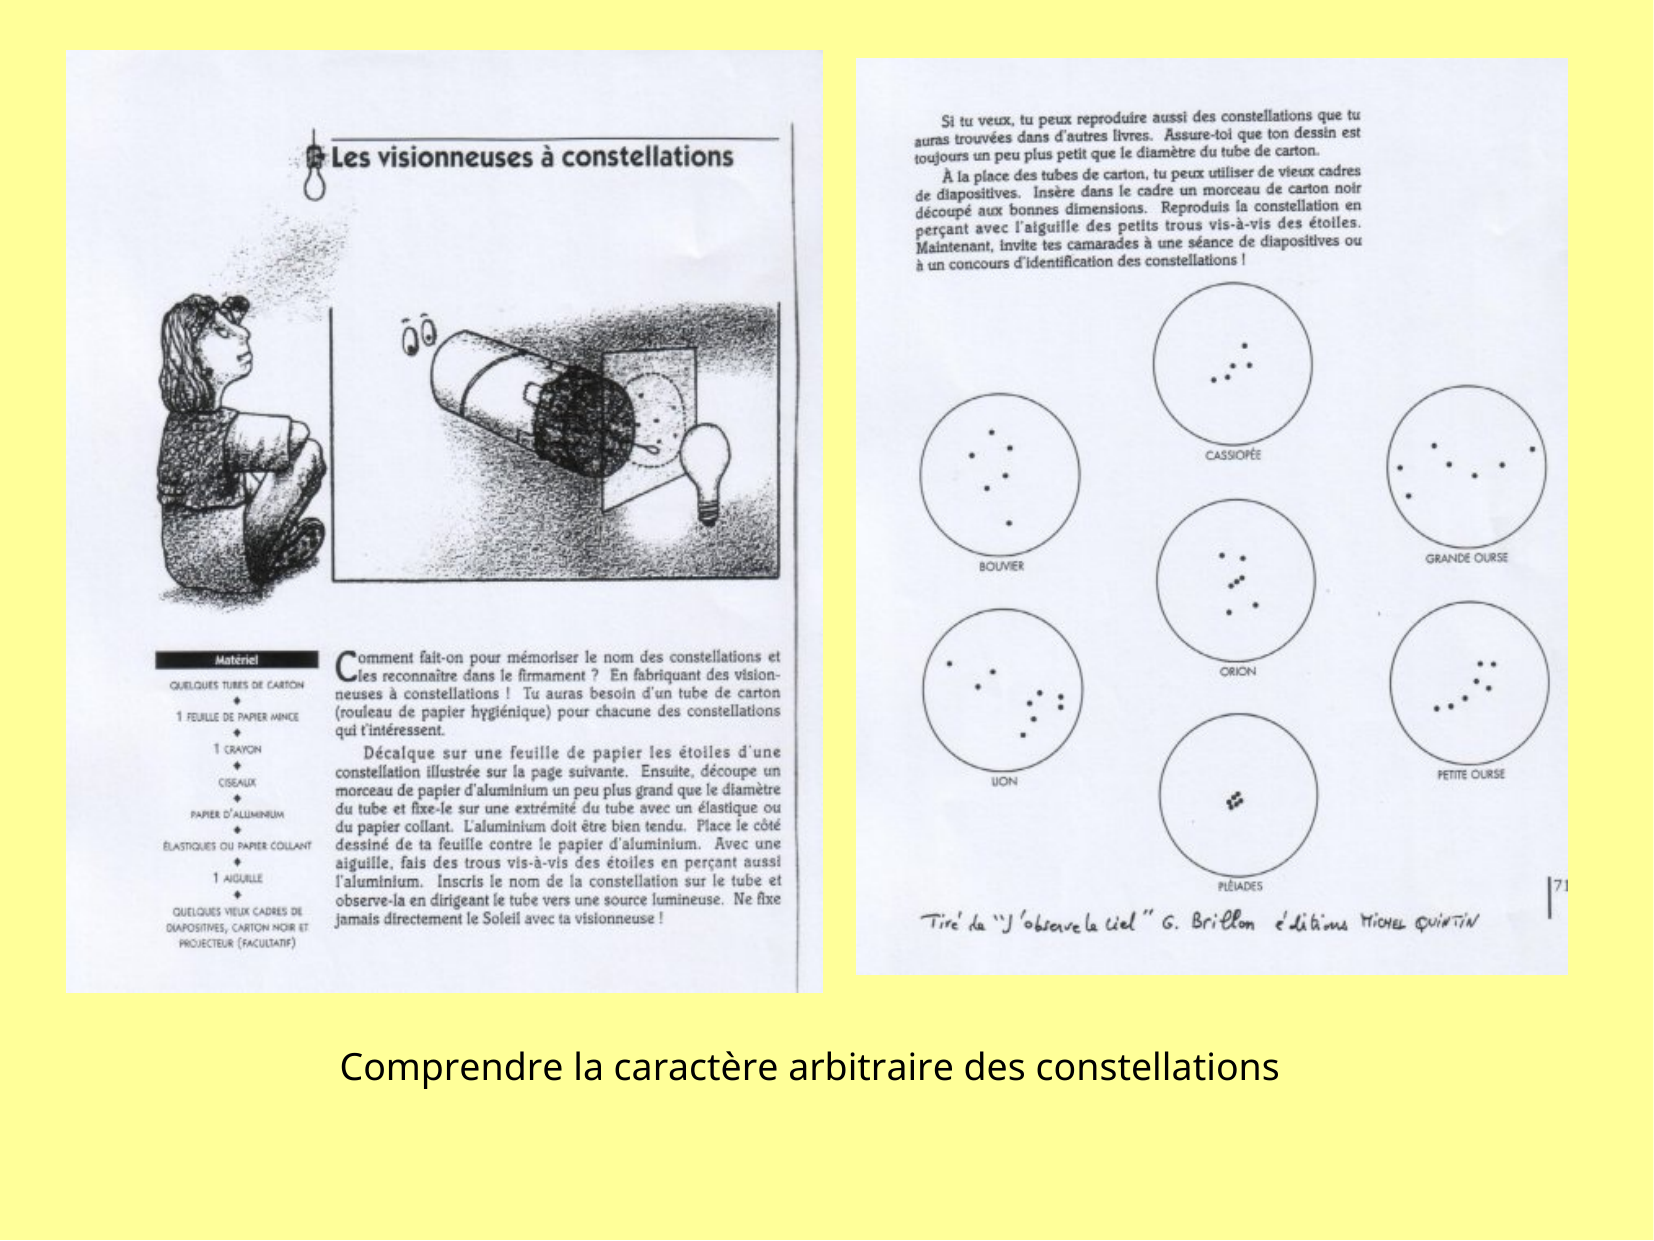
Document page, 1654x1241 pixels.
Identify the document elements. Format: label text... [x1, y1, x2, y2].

picture [856, 58, 1568, 975]
picture [66, 50, 823, 993]
text_box Comprendre la caractère arbitraire des constellations [324, 1033, 1536, 1092]
